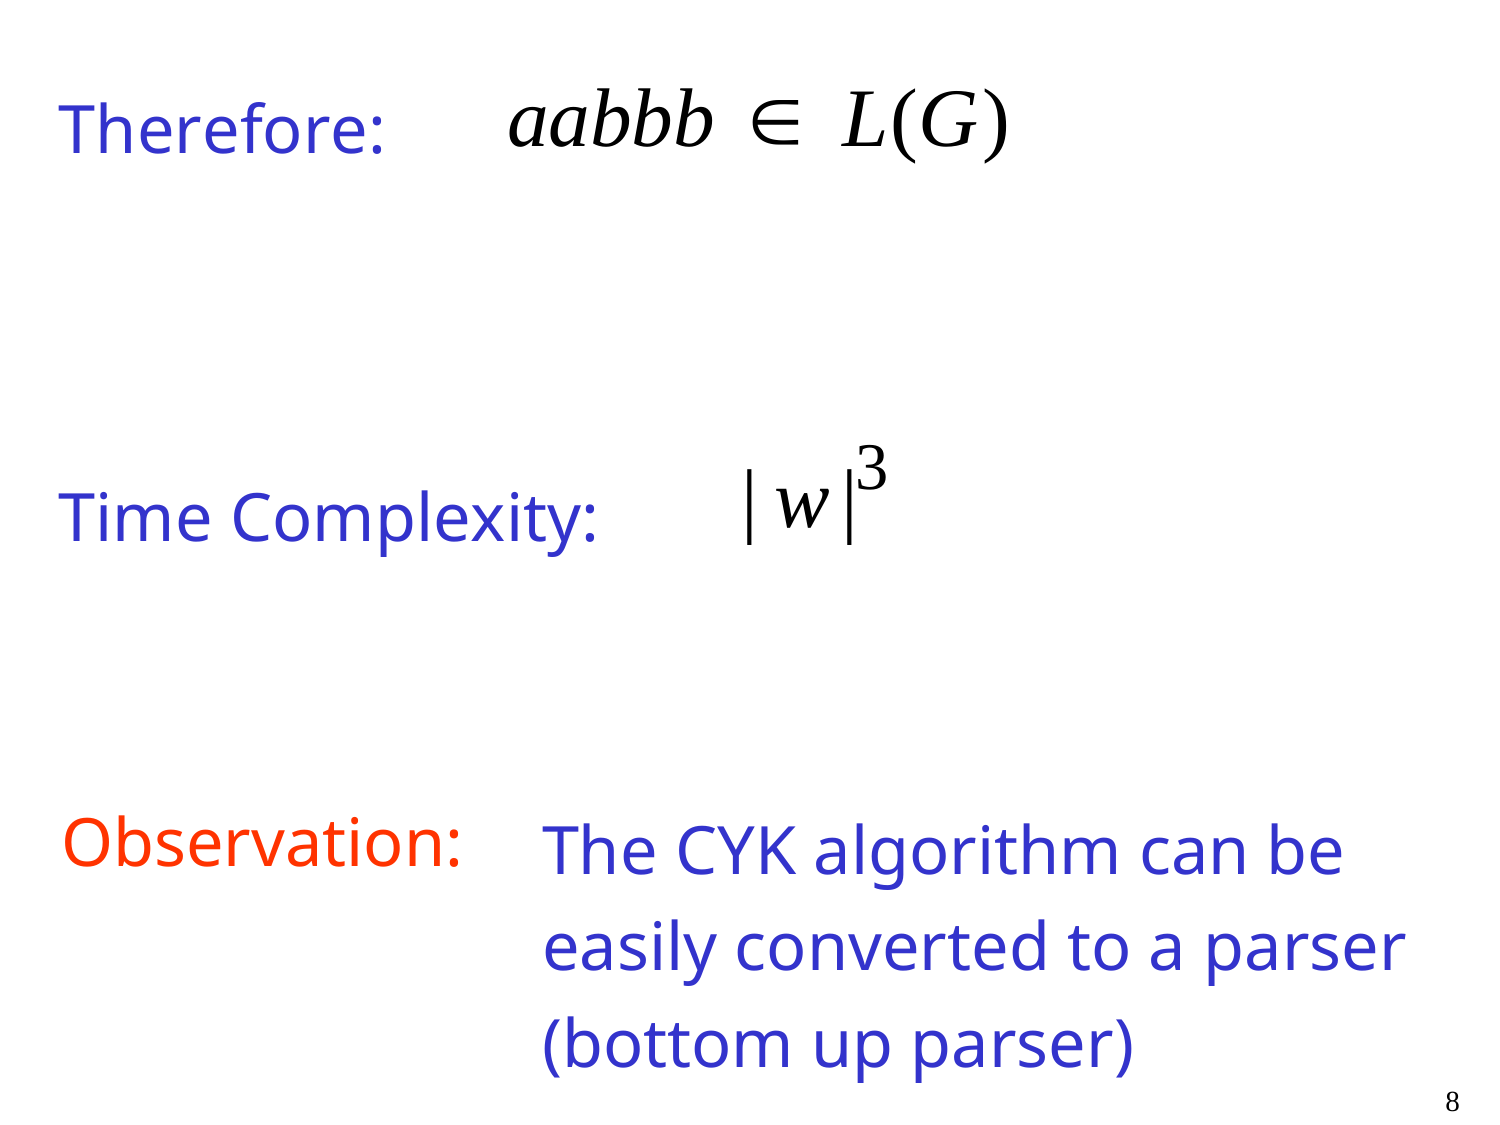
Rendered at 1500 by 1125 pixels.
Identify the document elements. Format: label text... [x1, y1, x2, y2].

text_box <number> [1162, 1074, 1476, 1125]
text_box The CYK algorithm can be easily converted to a parser (bottom up parser) [527, 799, 1423, 1089]
chart [743, 433, 890, 550]
text_box Observation: [46, 791, 479, 888]
chart [504, 82, 1013, 172]
text_box Therefore: [44, 79, 402, 175]
text_box Time Complexity: [43, 466, 616, 563]
